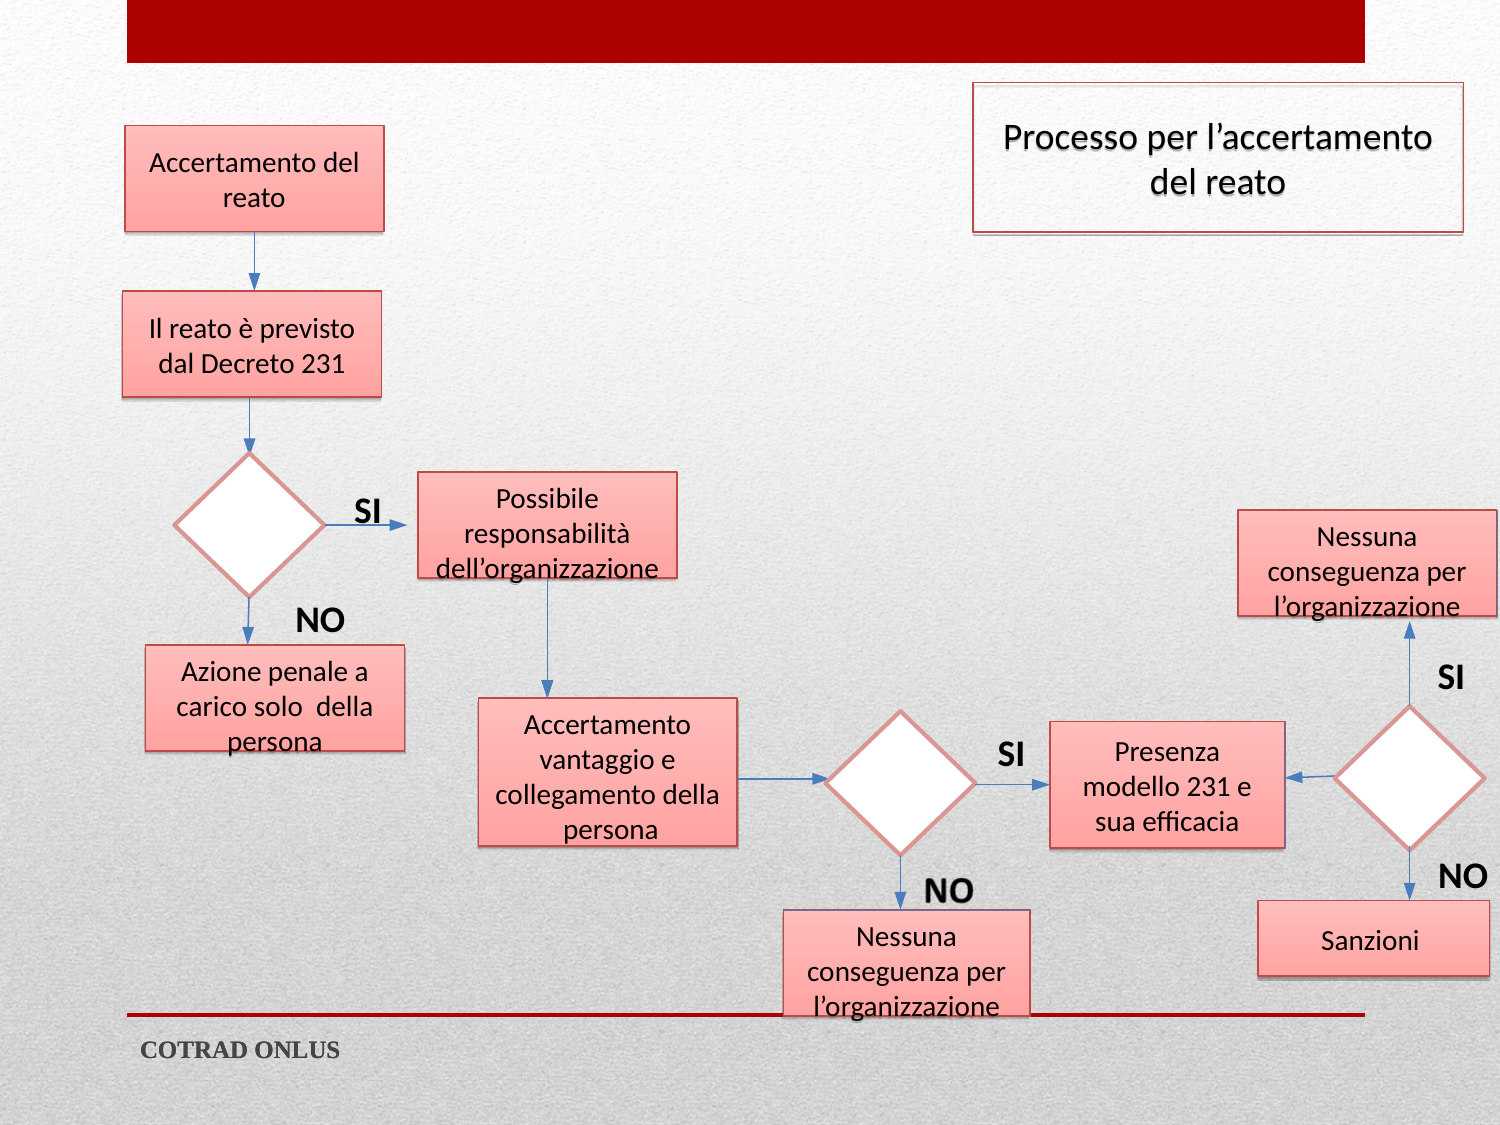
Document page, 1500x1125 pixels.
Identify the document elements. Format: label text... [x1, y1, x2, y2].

text_box Nessuna conseguenza per l’organizzazione [784, 910, 1030, 1016]
text_box Sanzioni [1258, 900, 1489, 976]
text_box Il reato è previsto dal Decreto 231 [123, 291, 381, 397]
text_box Possibile responsabilità dell’organizzazione [418, 472, 677, 578]
text_box [174, 453, 325, 597]
text_box SI [1413, 645, 1490, 702]
text_box SI [973, 721, 1050, 778]
text_box SI [330, 478, 406, 535]
text_box Processo per l’accertamento del reato [973, 83, 1463, 232]
text_box [1334, 706, 1485, 850]
text_box Accertamento vantaggio e collegamento della persona [478, 698, 737, 846]
text_box COTRAD ONLUS [125, 1018, 925, 1079]
text_box [825, 711, 976, 855]
text_box Azione penale a carico solo della persona [146, 645, 404, 751]
picture [900, 855, 998, 936]
text_box Nessuna conseguenza per l’organizzazione [1238, 510, 1497, 616]
text_box Presenza modello 231 e sua efficacia [1050, 721, 1285, 848]
text_box NO [1410, 843, 1500, 900]
text_box NO [267, 587, 374, 645]
text_box Accertamento del reato [125, 125, 384, 232]
